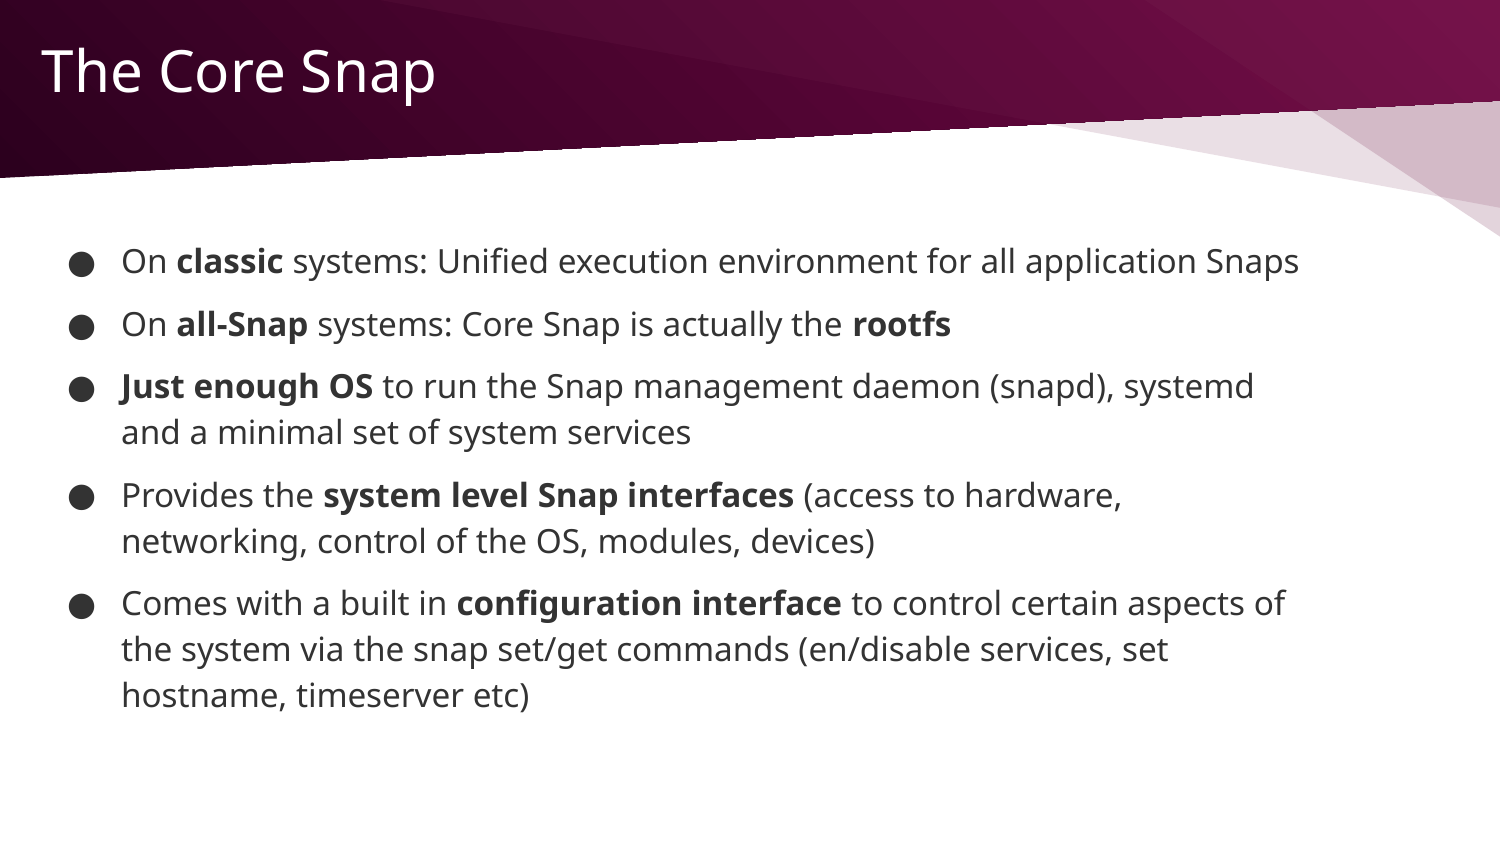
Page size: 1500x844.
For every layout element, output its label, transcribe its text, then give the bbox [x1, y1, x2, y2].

list On classic systems: Unified execution environment for all application Snaps On all-Snap systems: Core Snap is actually the rootfs Just enough OS to run the Snap management daemon (snapd), systemd and a minimal set of system services Provides the system level Snap interfaces (access to hardware, networking, control of the OS, modules, devices) Comes with a built in configuration interface to control certain aspects of the system via the snap set/get commands (en/disable services, set hostname, timeserver etc) [35, 229, 1324, 789]
title The Core Snap [41, 5, 1336, 134]
